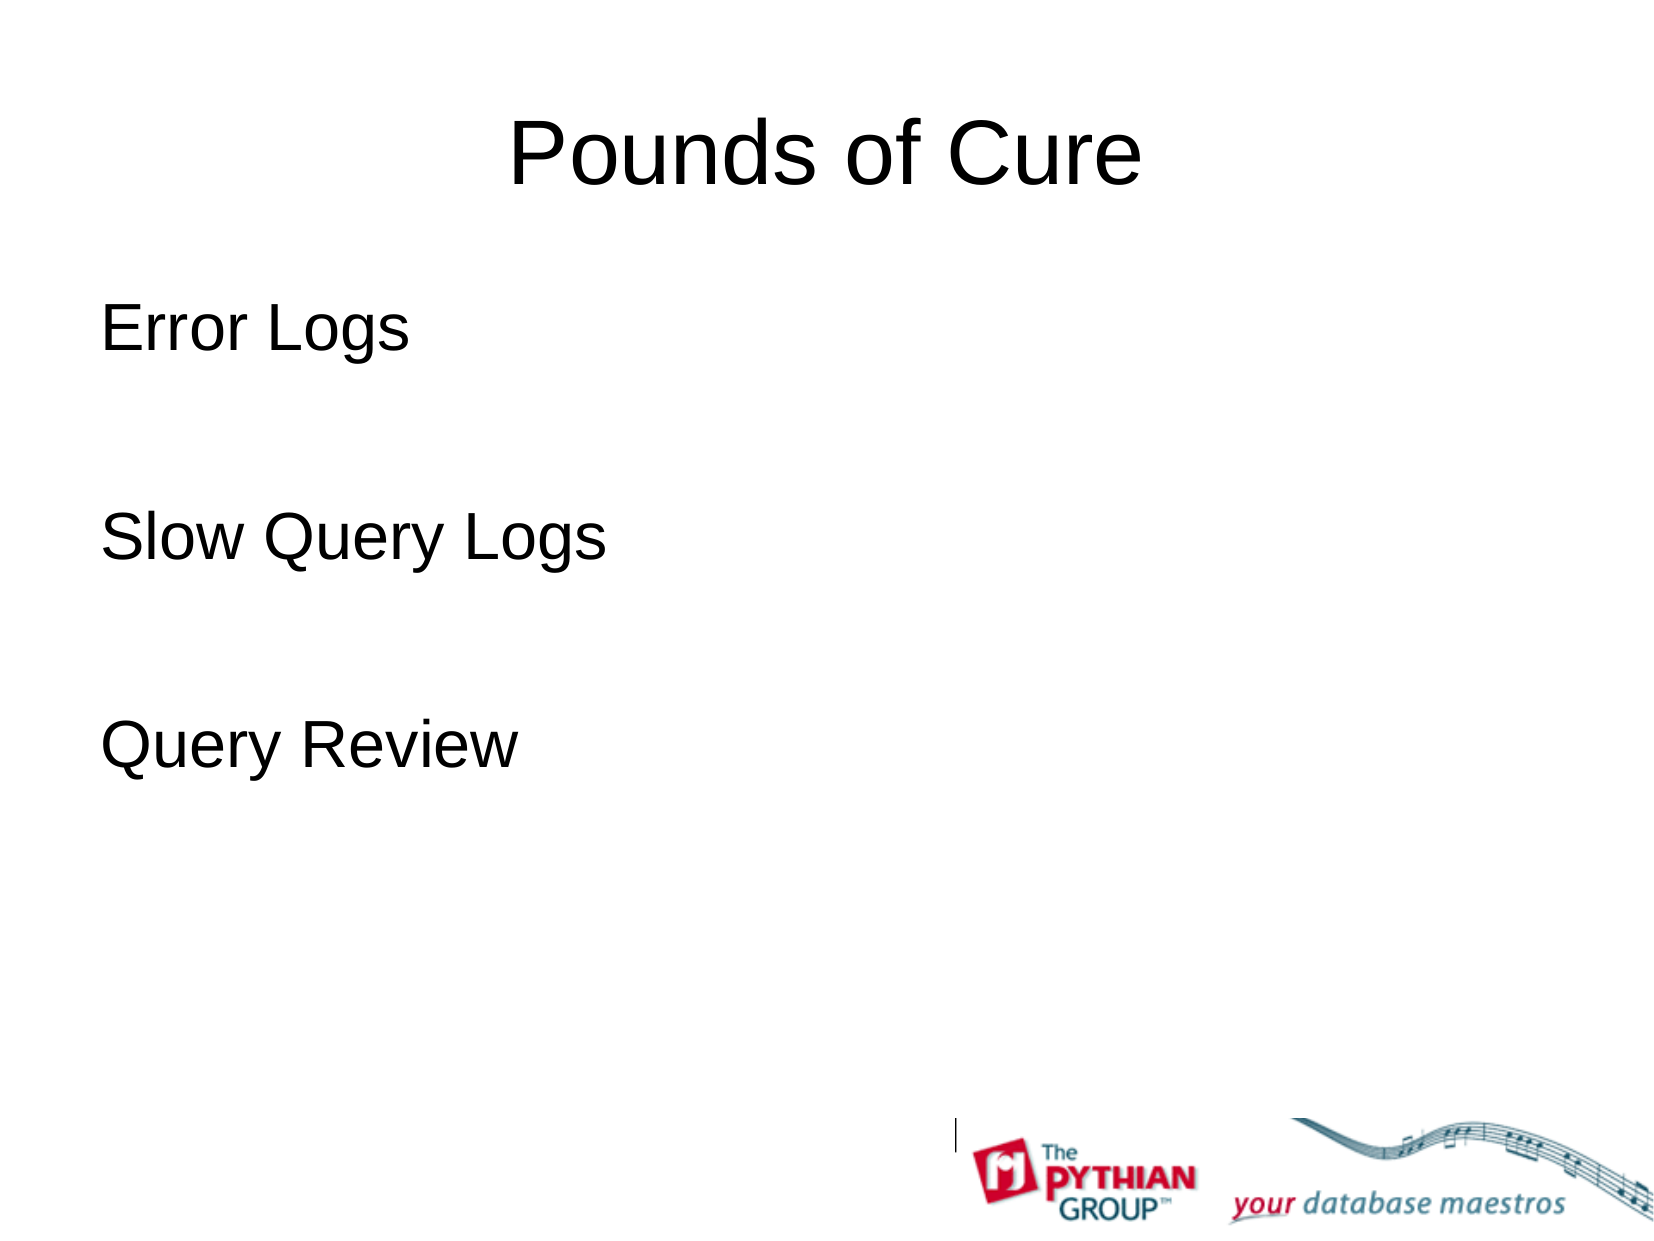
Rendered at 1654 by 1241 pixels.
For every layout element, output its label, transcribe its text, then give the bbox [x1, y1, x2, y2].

title Pounds of Cure [82, 49, 1571, 257]
list Error Logs Slow Query Logs Query Review [82, 290, 1571, 1094]
picture [955, 1118, 1654, 1241]
